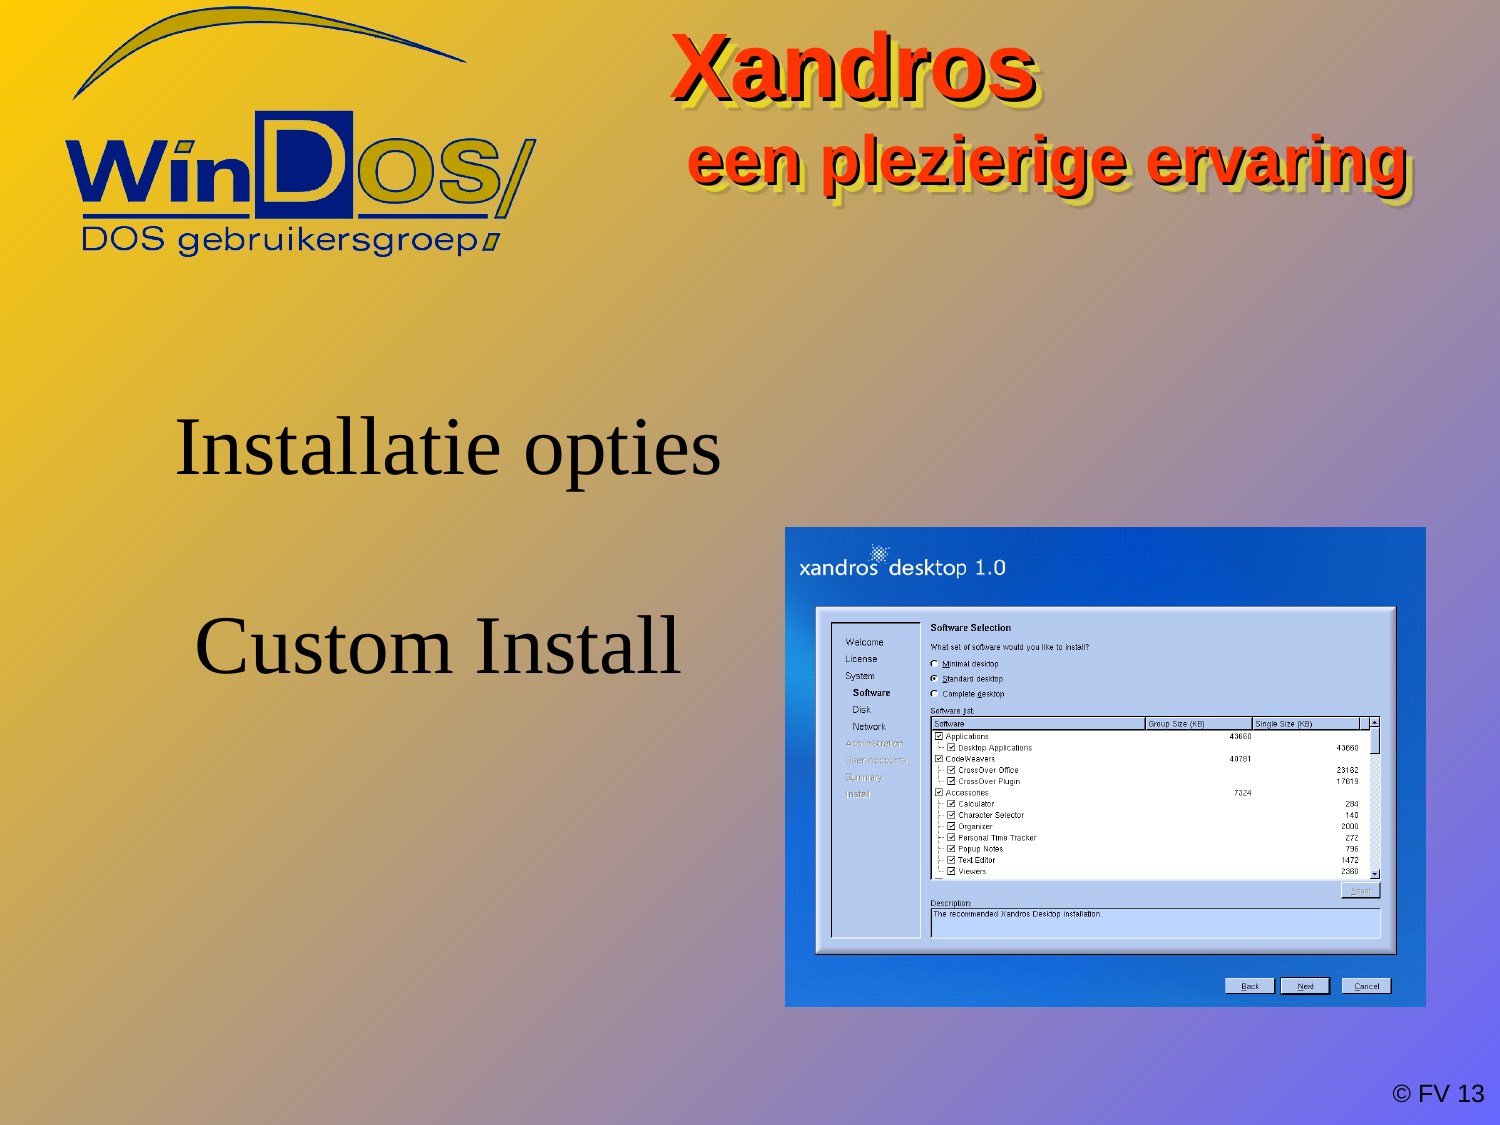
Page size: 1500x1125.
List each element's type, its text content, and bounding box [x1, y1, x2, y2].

picture [65, 6, 537, 264]
text_box Installatie opties Custom Install [159, 385, 739, 701]
text_box Xandros een plezierige ervaring [595, 0, 1500, 205]
text_box © FV <getal> [1352, 1070, 1500, 1125]
picture [785, 527, 1426, 1008]
